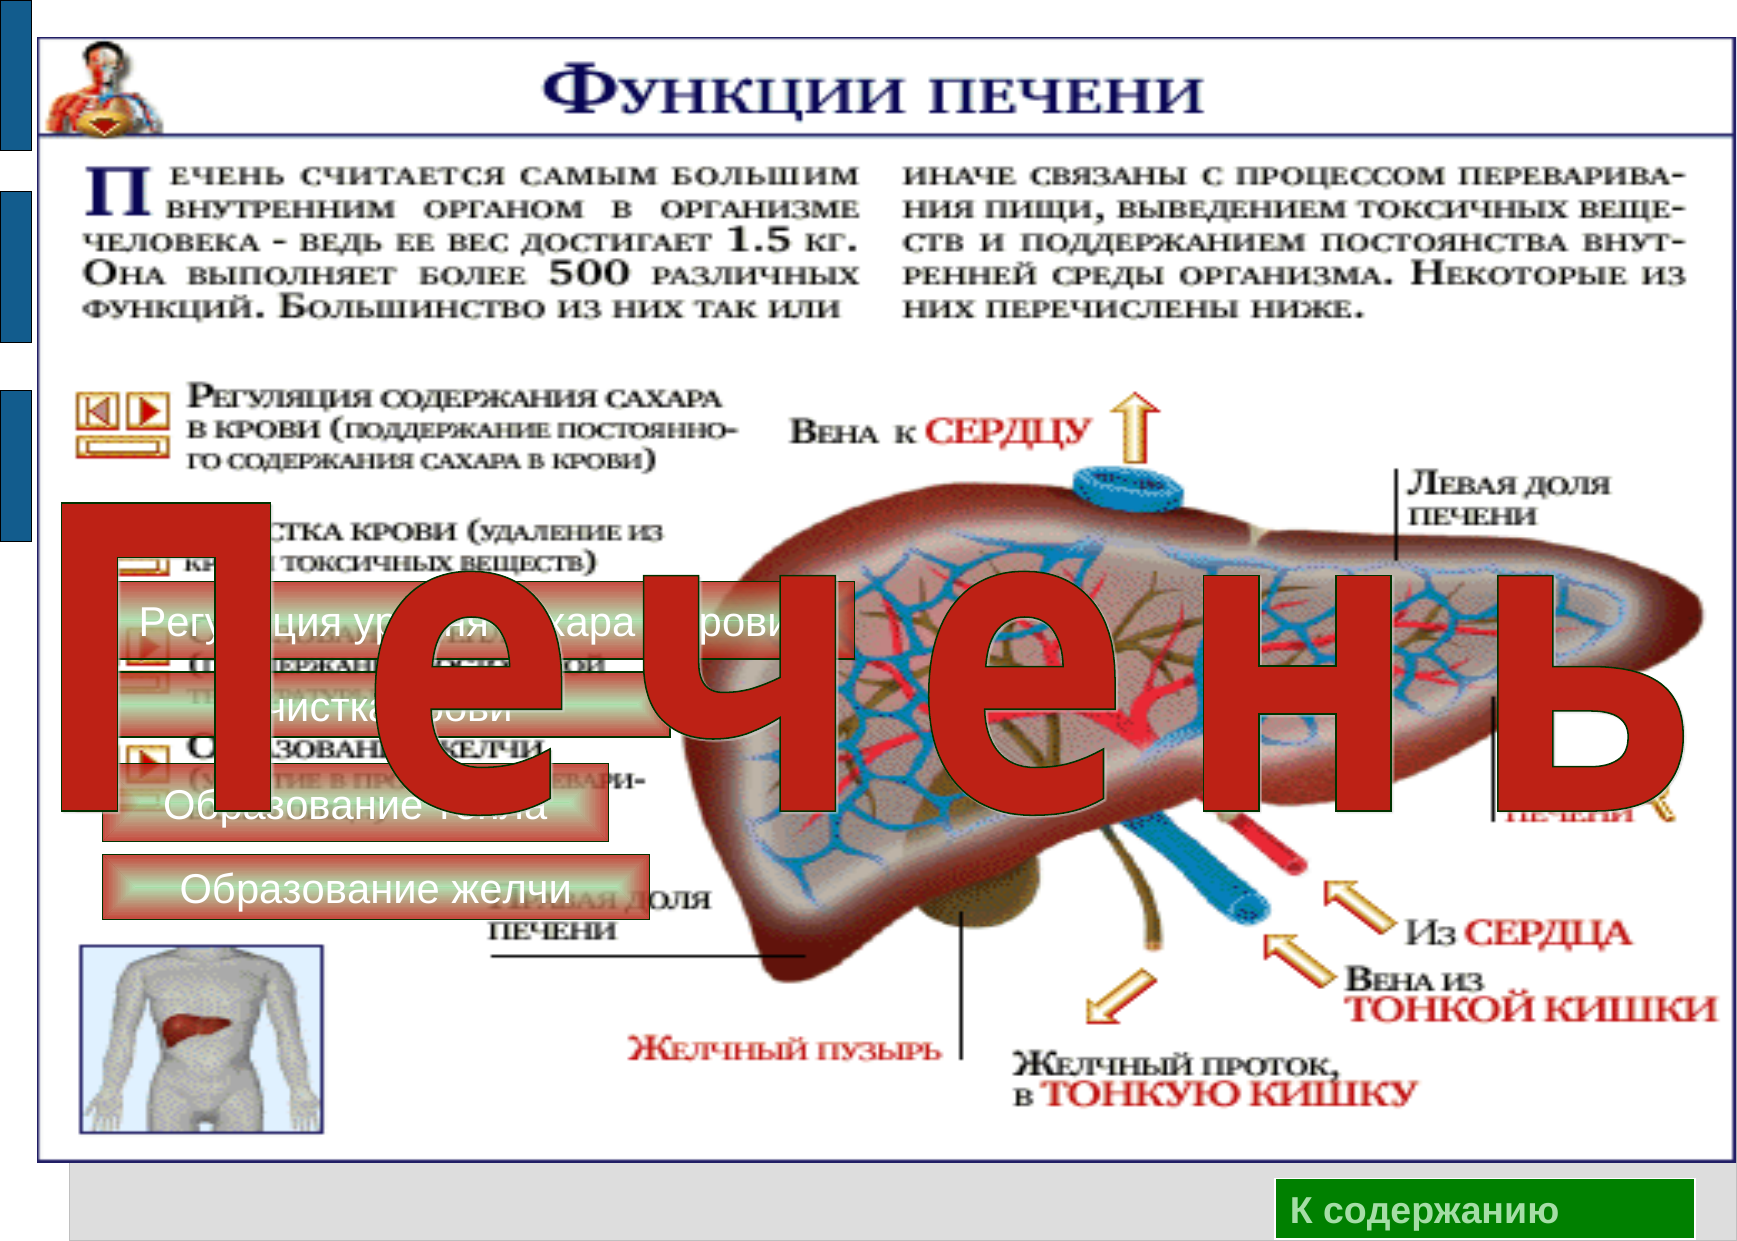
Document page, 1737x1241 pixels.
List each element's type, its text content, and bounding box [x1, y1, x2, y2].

text_box Регуляция уровня сахара в крови [118, 581, 214, 660]
text_box Печень [1203, 575, 1392, 812]
text_box Регуляция уровня сахара в крови [434, 618, 509, 660]
text_box Печень [61, 503, 271, 812]
text_box Образование желчи [102, 854, 650, 920]
picture [37, 37, 1737, 1163]
text_box Печень [928, 571, 1116, 816]
text_box К содержанию [1275, 1178, 1696, 1240]
text_box Регуляция уровня сахара в крови [271, 581, 426, 660]
text_box Очистка крови [271, 672, 379, 738]
text_box Очистка крови [118, 672, 214, 738]
text_box Регуляция уровня сахара в крови [699, 581, 780, 660]
text_box Печень [375, 571, 562, 816]
text_box Регуляция уровня сахара в крови [836, 581, 855, 660]
text_box Очистка крови [433, 672, 670, 738]
text_box Печень [643, 575, 836, 812]
text_box Регуляция уровня сахара в крови [517, 581, 643, 660]
text_box Образование тепла [102, 763, 609, 842]
text_box Печень [1497, 575, 1684, 812]
